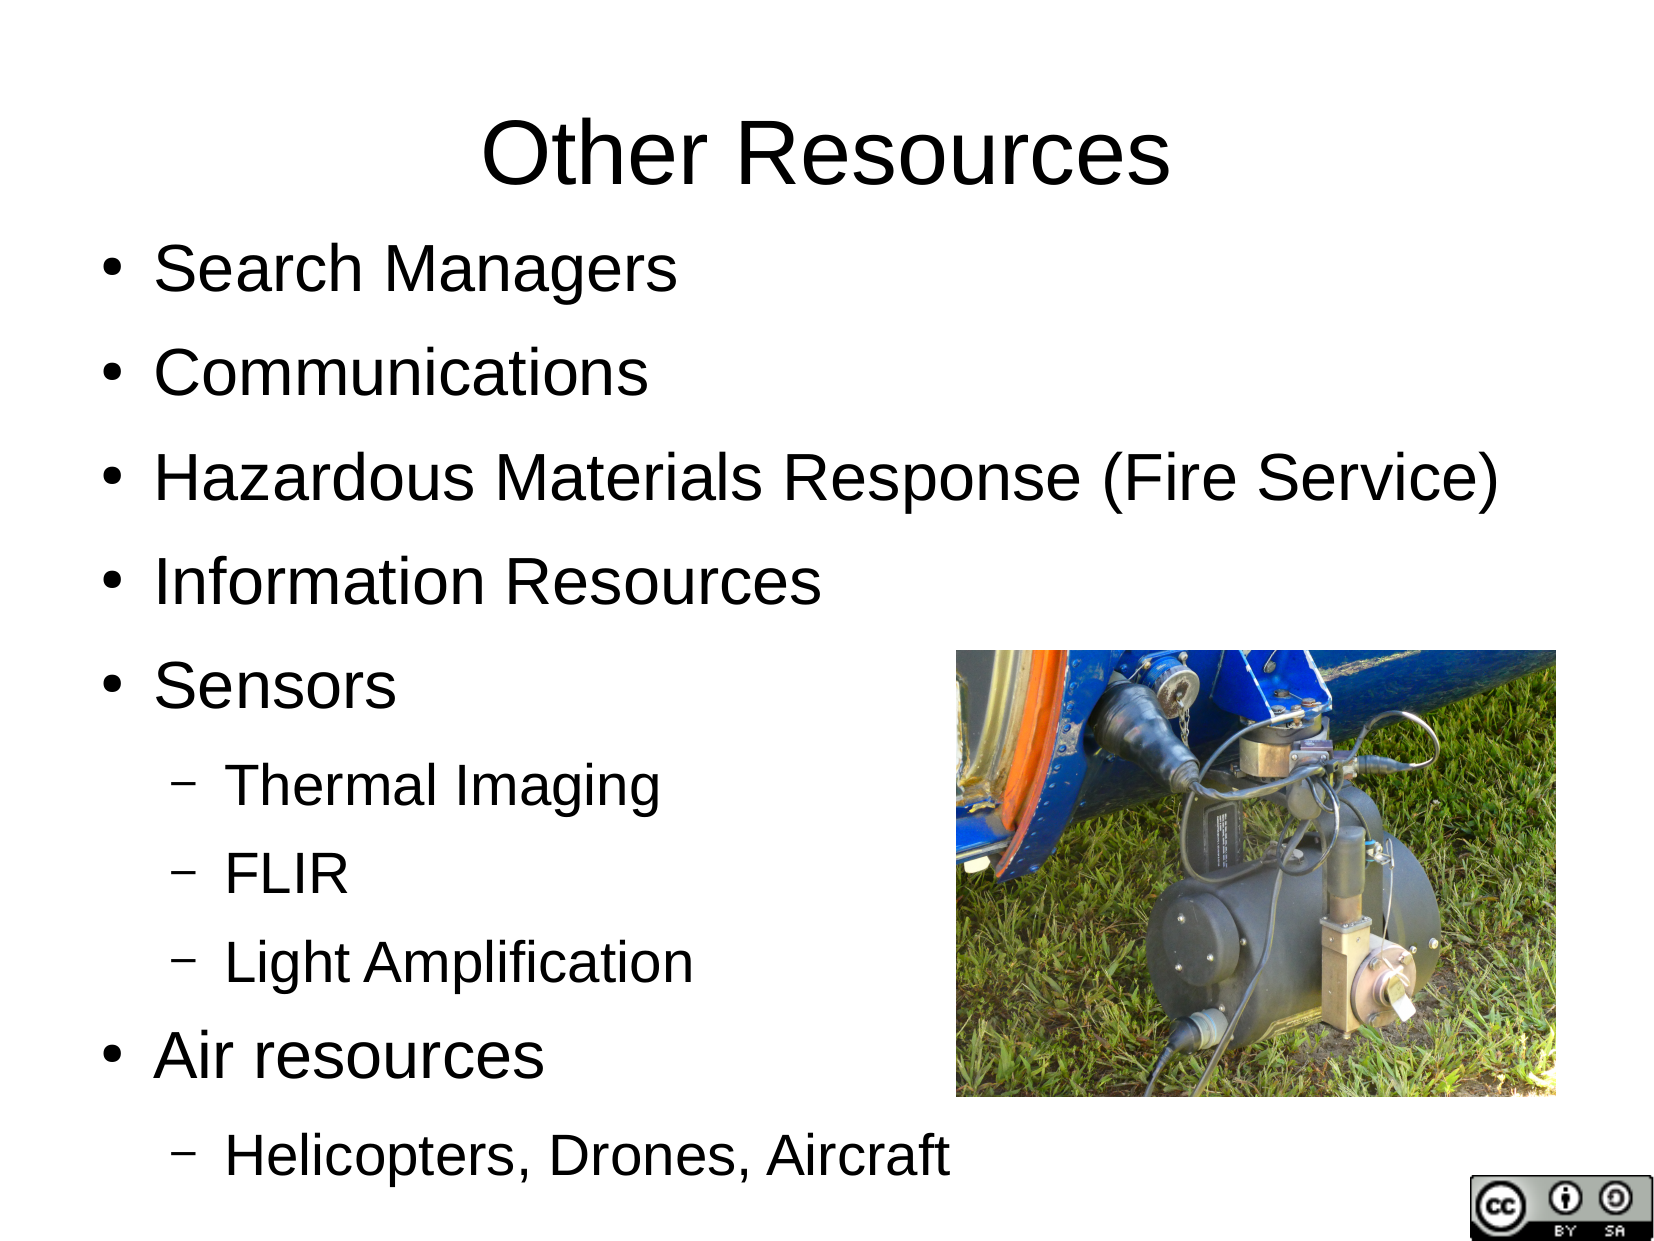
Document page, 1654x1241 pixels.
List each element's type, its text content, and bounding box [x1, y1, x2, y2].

picture [956, 650, 1556, 1097]
list Search Managers Communications Hazardous Materials Response (Fire Service) Information Resources Sensors Thermal Imaging FLIR Light Amplification Air resources Helicopters, Drones, Aircraft [82, 231, 1571, 1193]
picture [1470, 1175, 1654, 1241]
title Other Resources [82, 49, 1571, 231]
